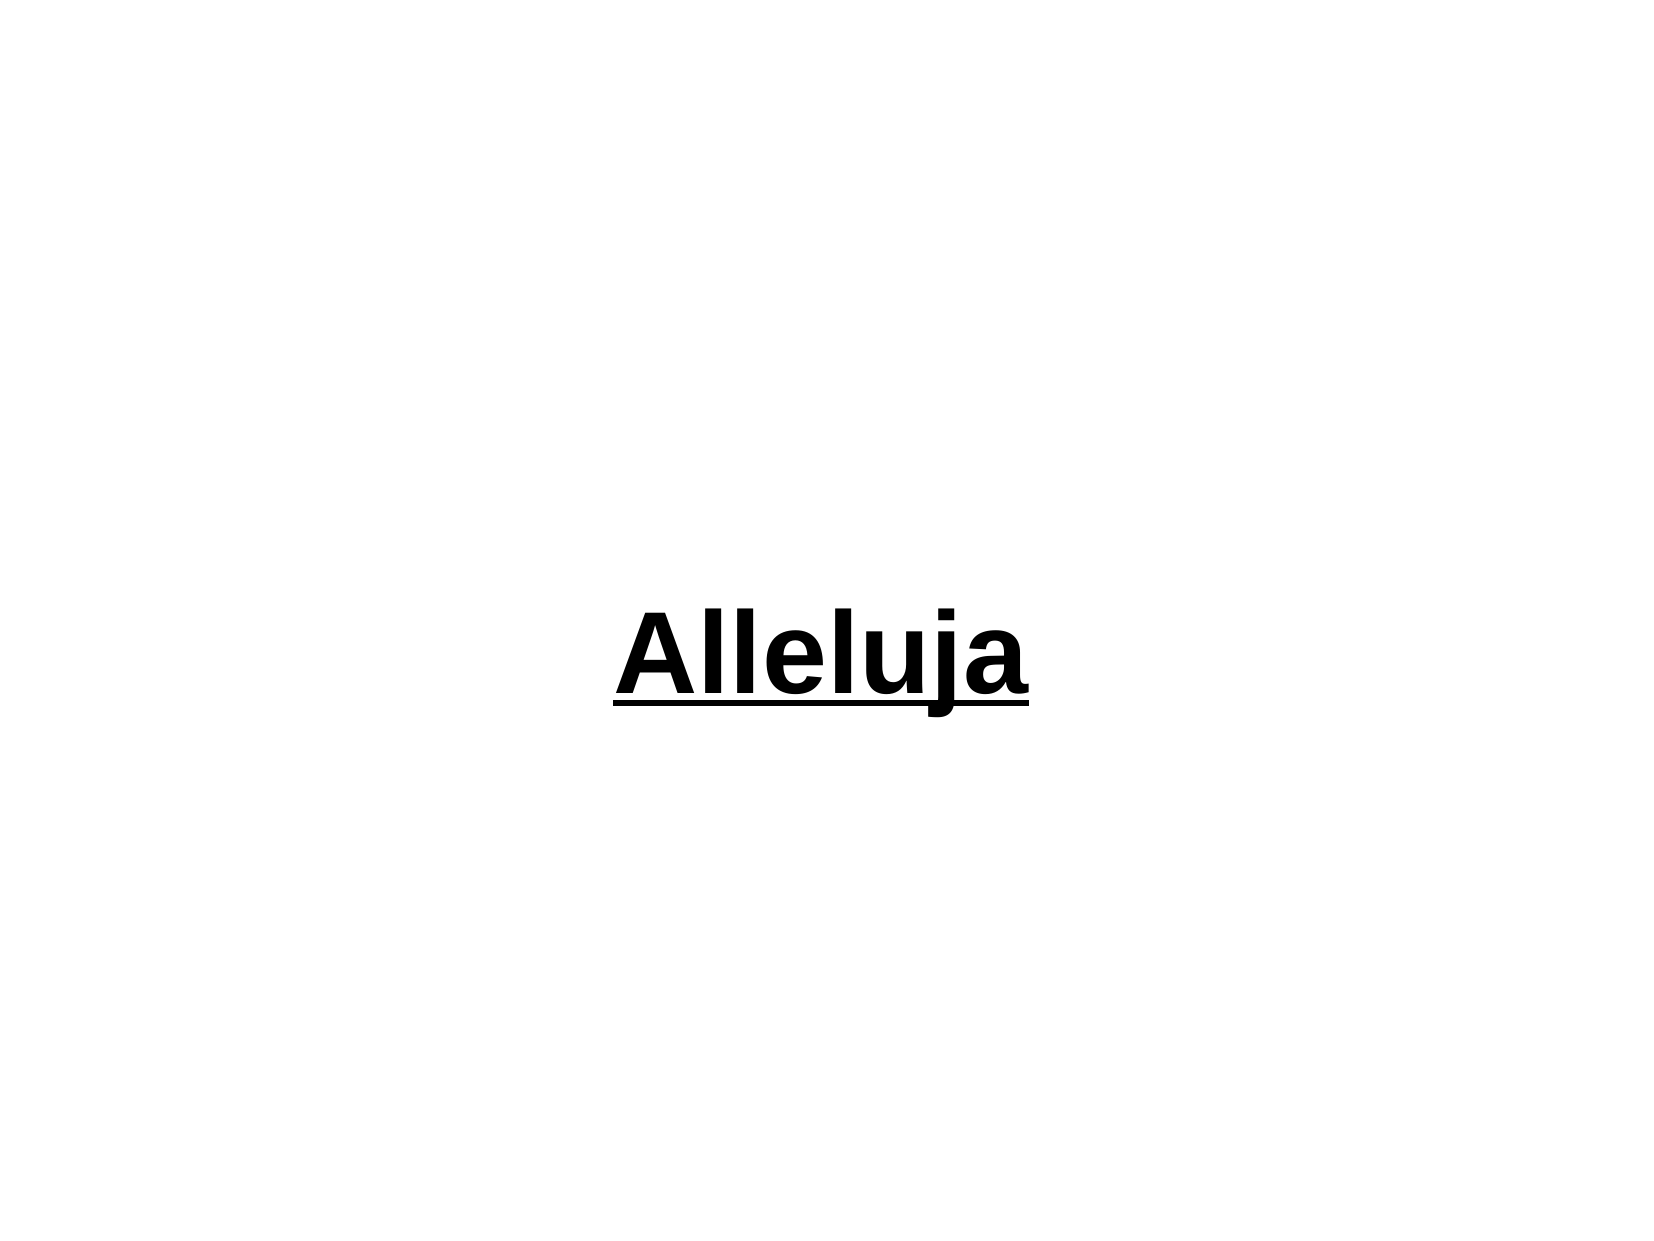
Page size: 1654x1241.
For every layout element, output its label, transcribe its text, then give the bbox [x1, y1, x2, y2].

subtitle Alleluja [0, 0, 1642, 1241]
